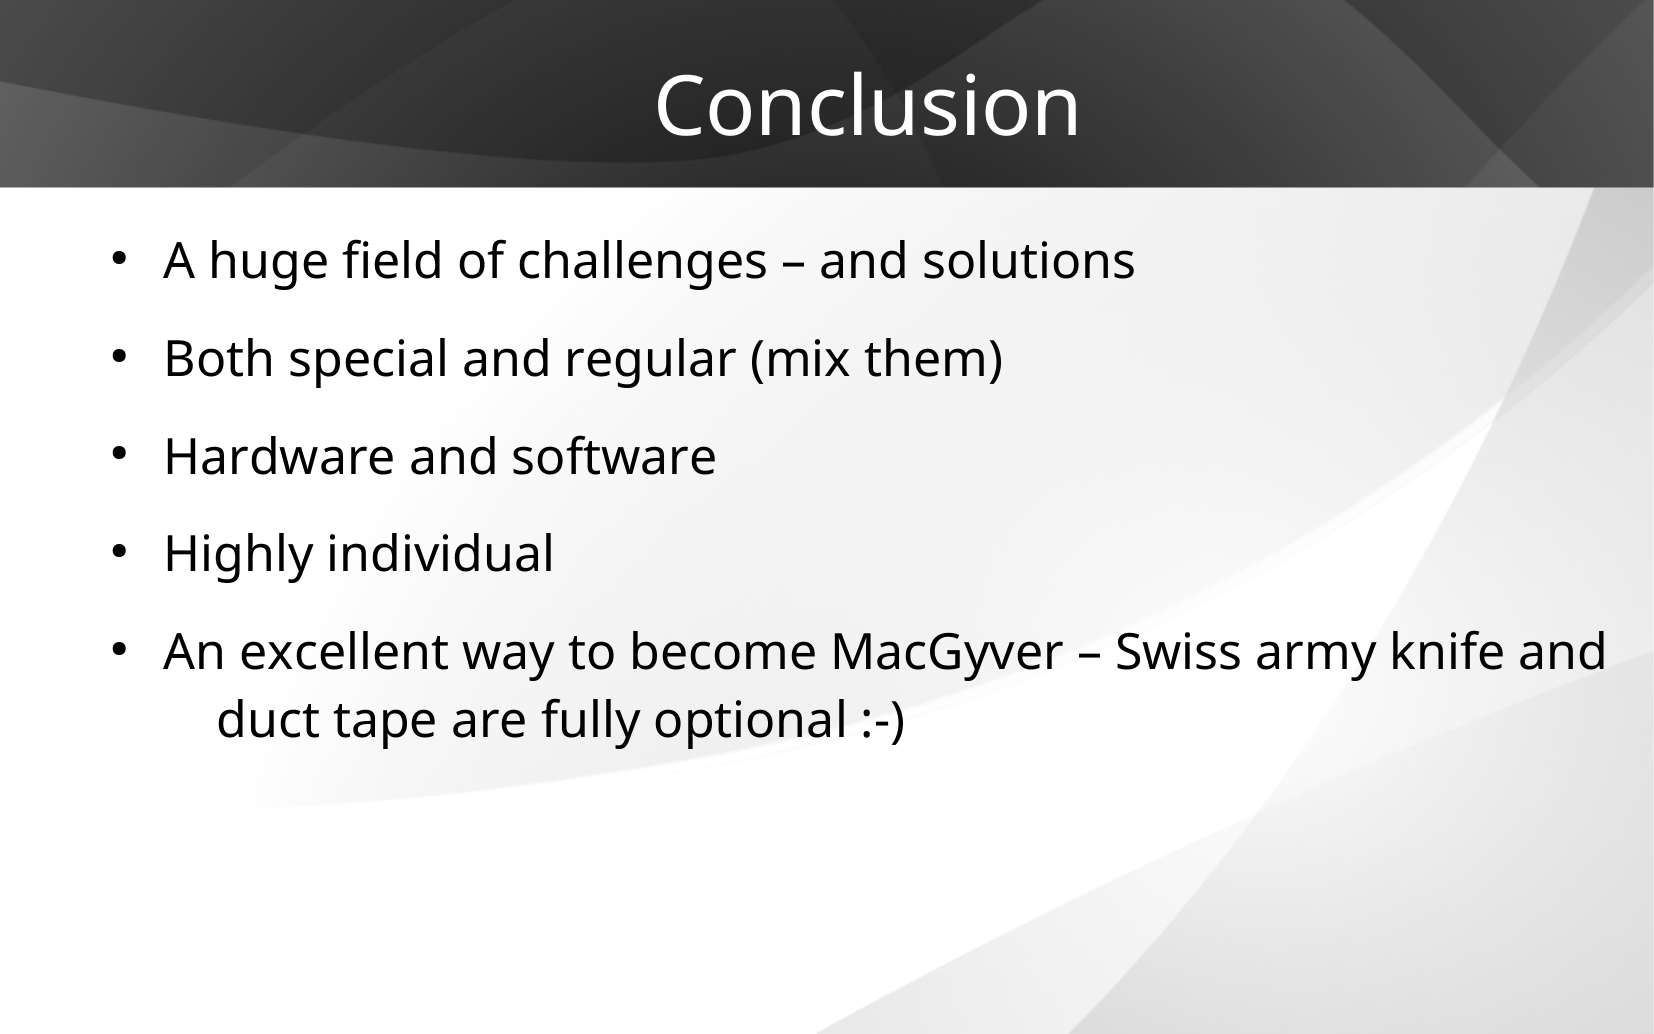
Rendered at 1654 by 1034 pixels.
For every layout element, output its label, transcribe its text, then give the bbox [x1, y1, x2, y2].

title Conclusion [124, 0, 1613, 208]
list A huge field of challenges – and solutions Both special and regular (mix them) Hardware and software Highly individual An excellent way to become MacGyver – Swiss army knife and duct tape are fully optional :-) [75, 225, 1613, 1013]
picture [0, 0, 1654, 1034]
